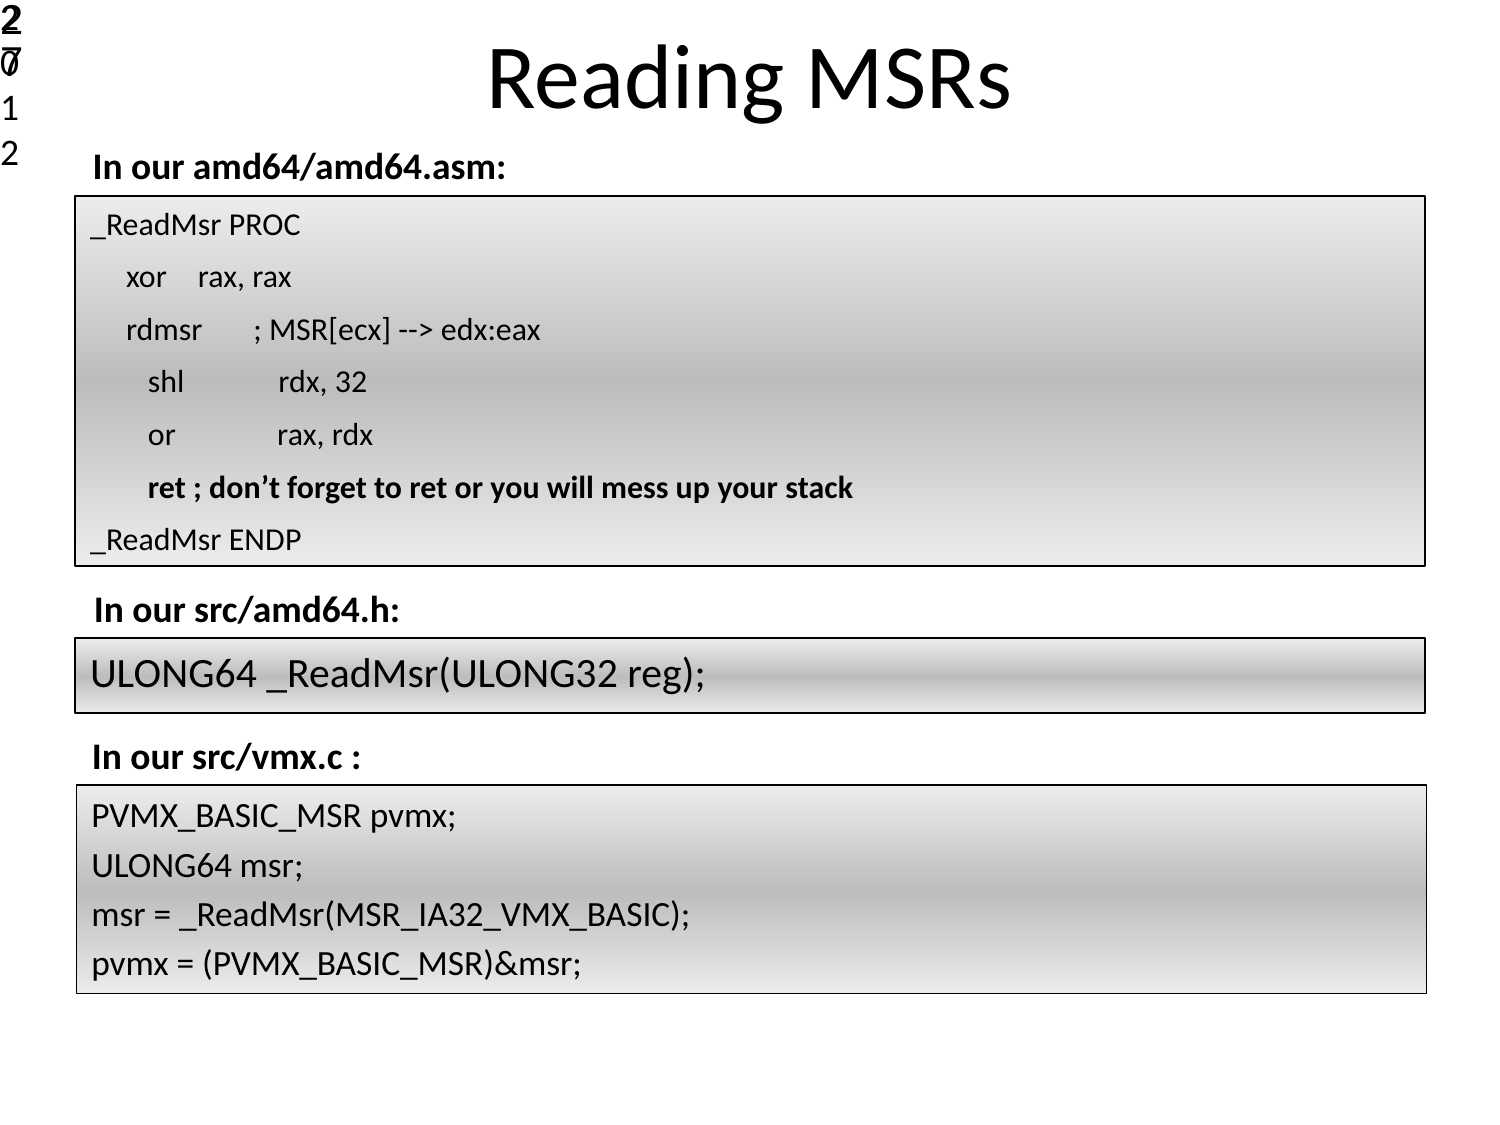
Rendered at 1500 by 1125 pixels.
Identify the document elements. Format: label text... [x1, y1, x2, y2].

list _ReadMsr PROC xor rax, rax rdmsr ; MSR[ecx] --> edx:eax shl rdx, 32 or rax, rdx ret ; don’t forget to ret or you will mess up your stack _ReadMsr ENDP [75, 195, 1425, 566]
text_box PVMX_BASIC_MSR pvmx; ULONG64 msr; msr = _ReadMsr(MSR_IA32_VMX_BASIC); pvmx = (PVMX_BASIC_MSR)&msr; [76, 784, 1427, 994]
text_box ULONG64 _ReadMsr(ULONG32 reg); [74, 637, 1425, 713]
text_box In our src/vmx.c : [77, 724, 377, 785]
text_box In our src/amd64.h: [79, 578, 416, 638]
text_box In our amd64/amd64.asm: [77, 135, 522, 195]
title Reading MSRs [75, 0, 1425, 166]
